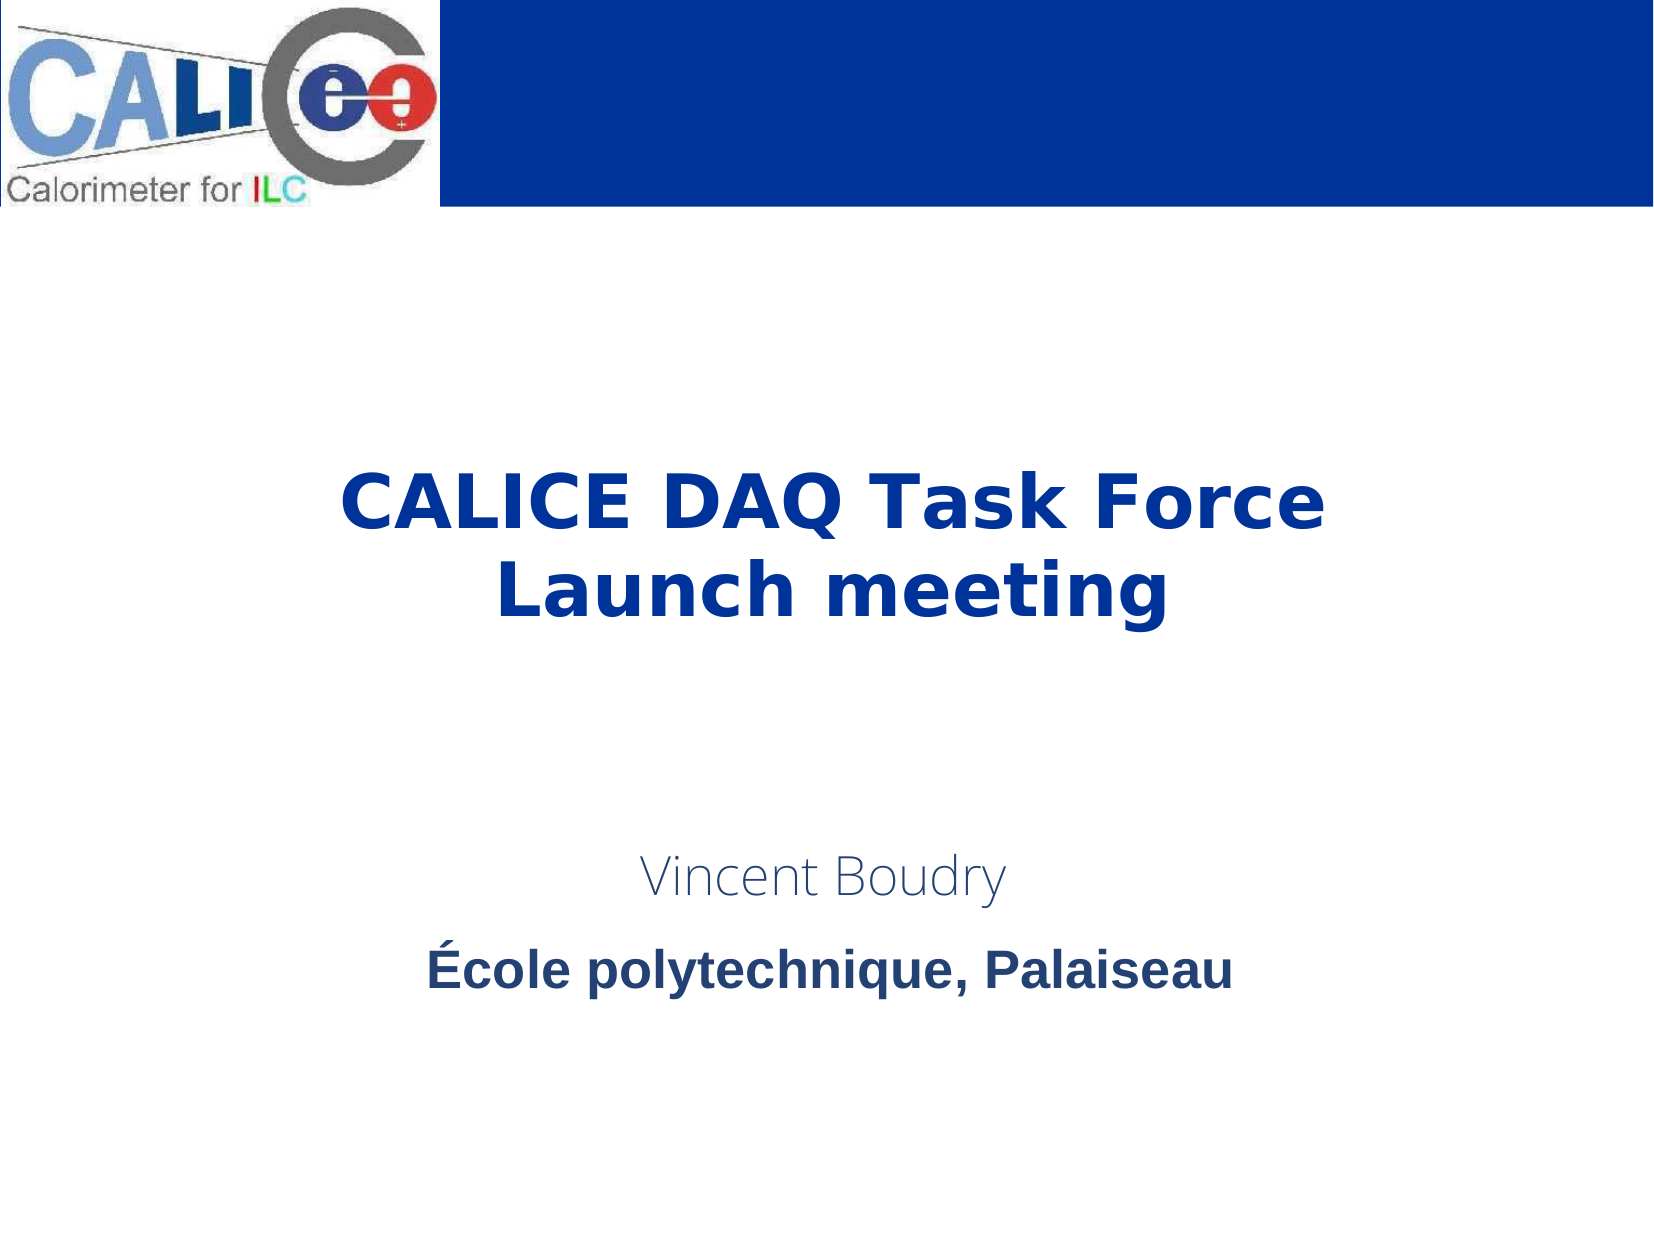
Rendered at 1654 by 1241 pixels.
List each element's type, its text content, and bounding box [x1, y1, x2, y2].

picture [1, 0, 440, 207]
text_box Vincent Boudry École polytechnique, Palaiseau [183, 837, 1480, 1044]
title CALICE DAQ Task Force Launch meeting [21, 442, 1646, 651]
